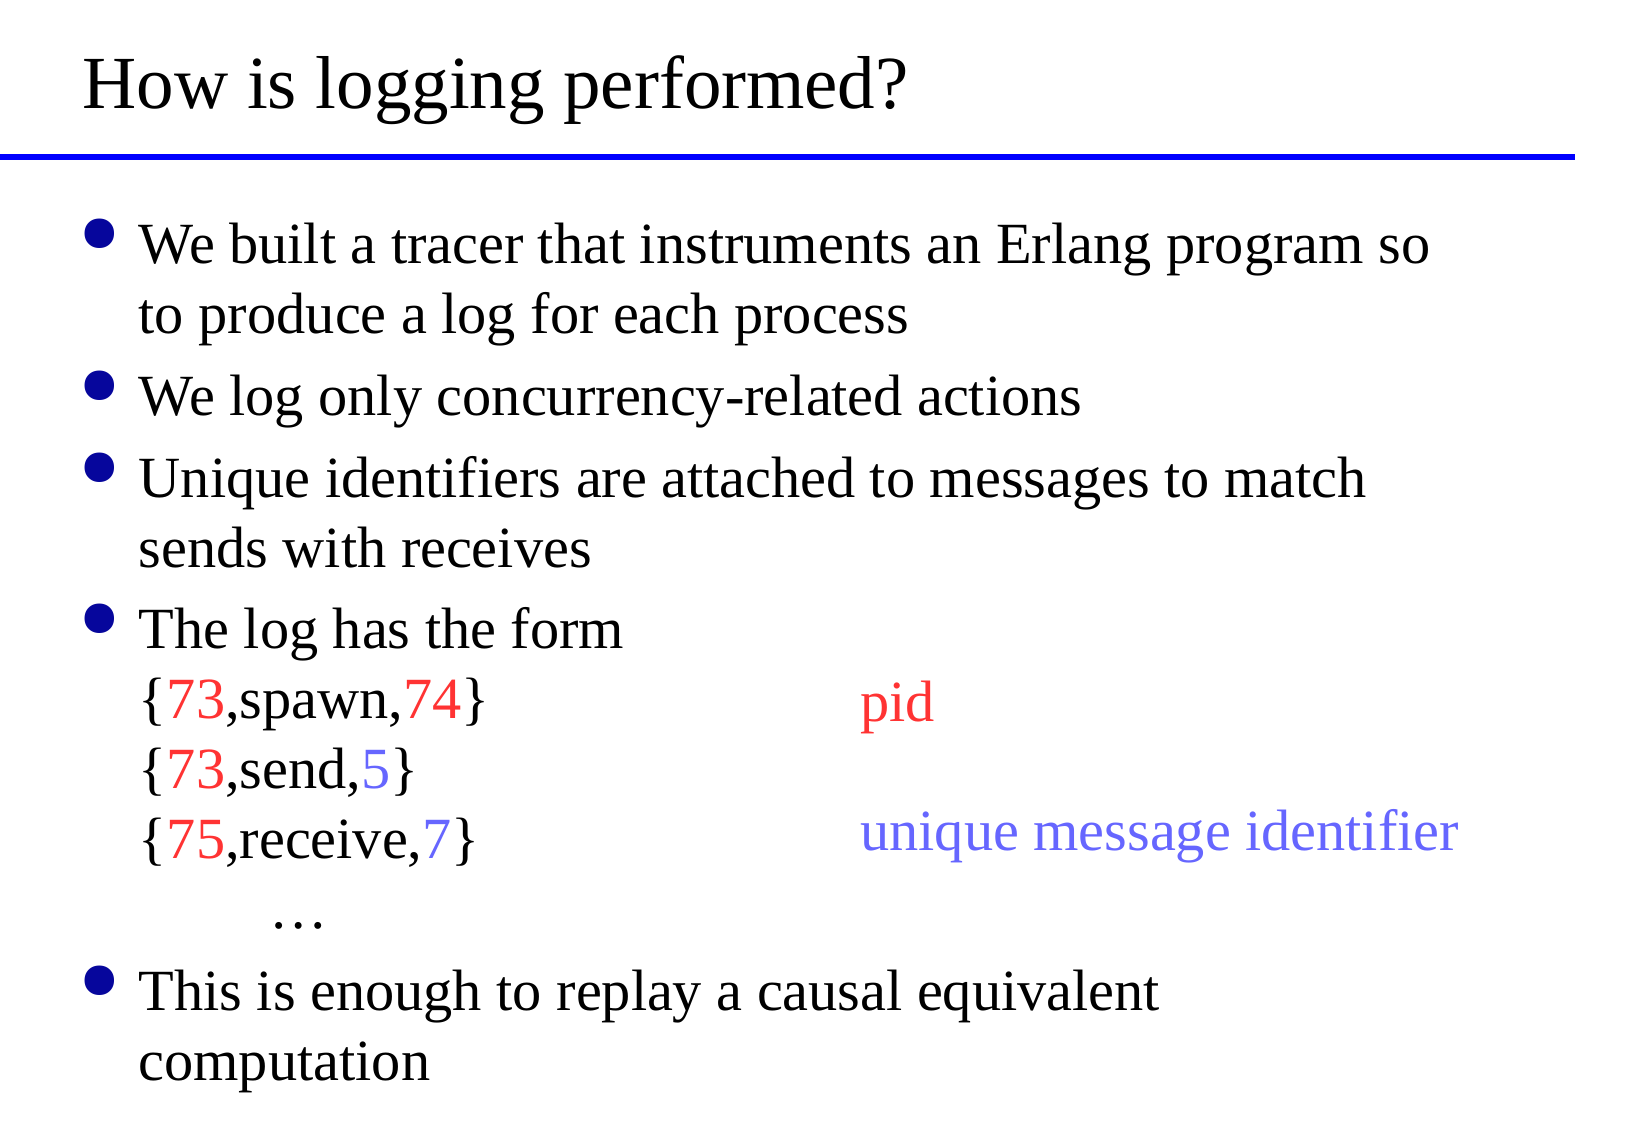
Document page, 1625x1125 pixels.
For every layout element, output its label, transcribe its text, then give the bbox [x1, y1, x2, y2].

title How is logging performed? [67, 27, 1544, 131]
list We built a tracer that instruments an Erlang program so to produce a log for each process We log only concurrency-related actions Unique identifiers are attached to messages to match sends with receives The log has the form {73,spawn,74} {73,send,5} {75,receive,7} … This is enough to replay a causal equivalent computation [67, 198, 1478, 1061]
text_box pid unique message identifier [845, 661, 1536, 898]
